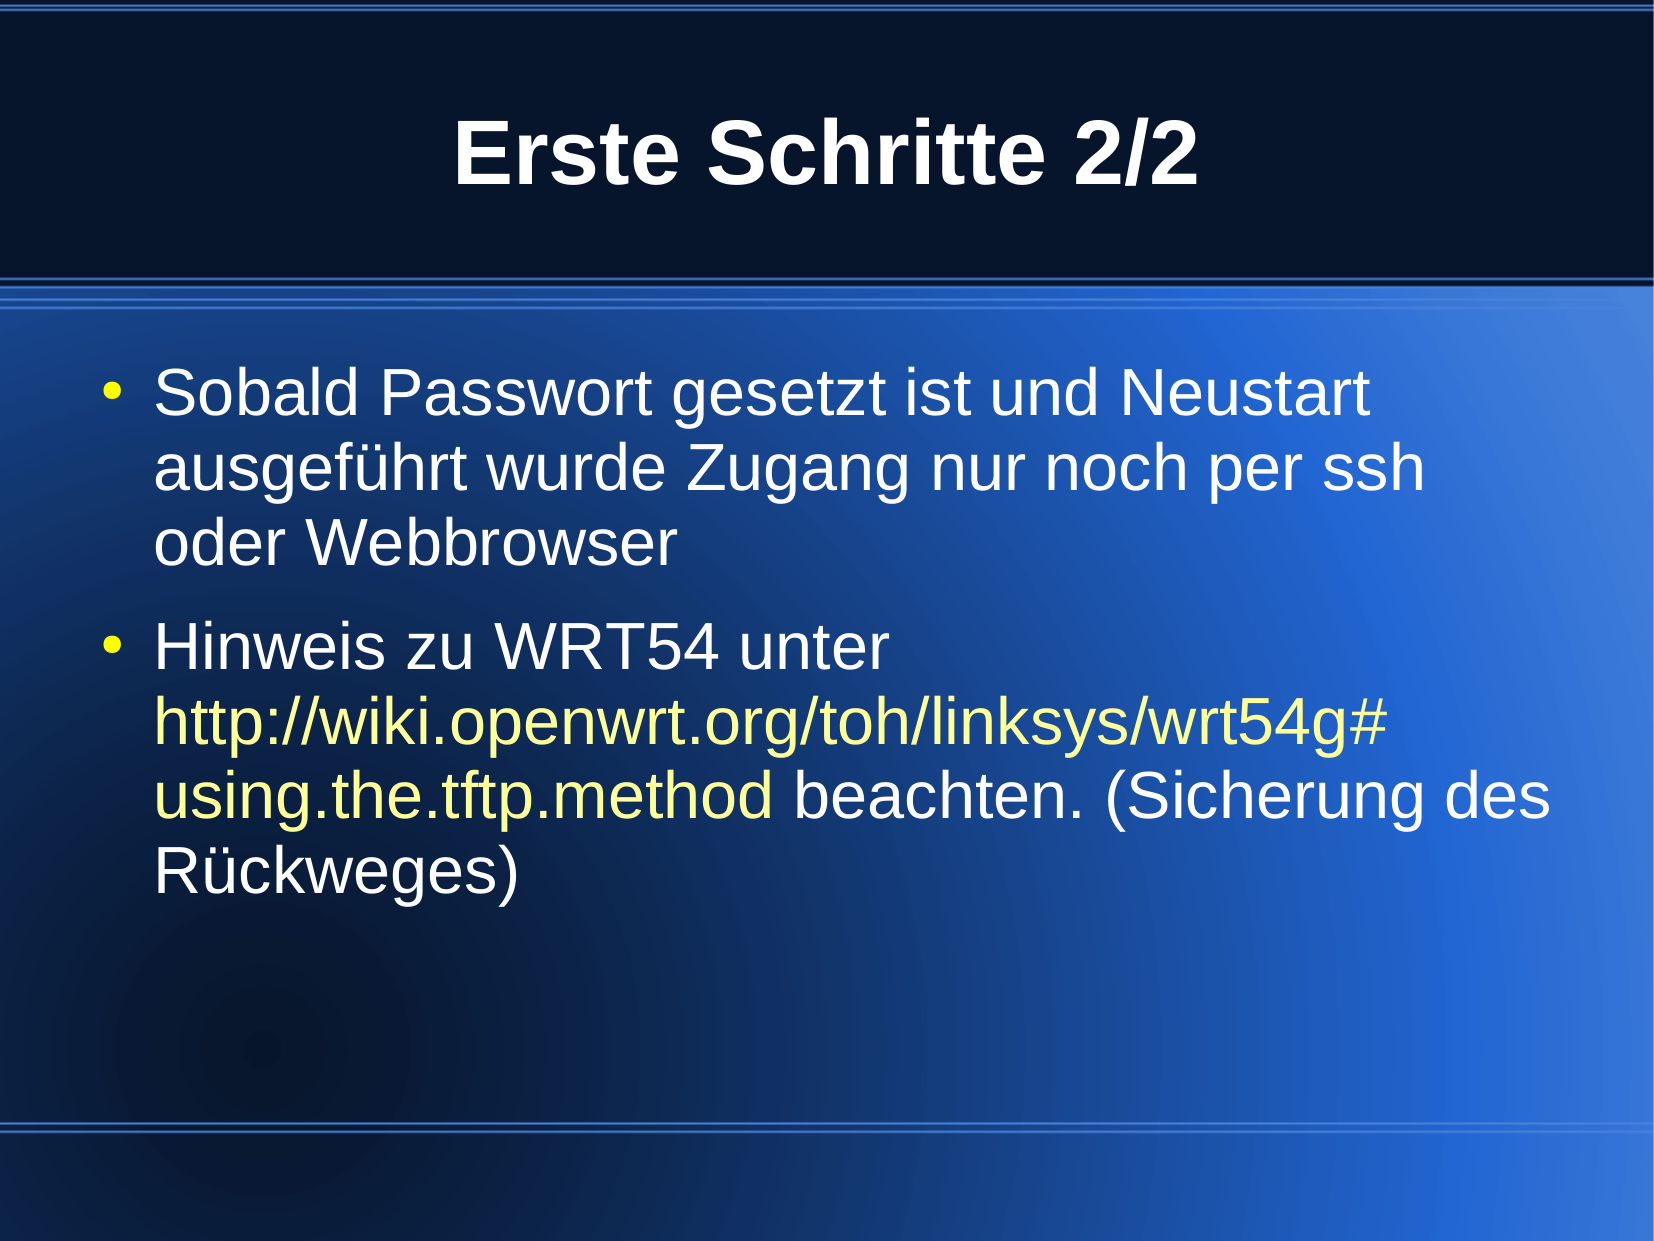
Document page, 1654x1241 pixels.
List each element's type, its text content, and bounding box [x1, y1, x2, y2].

list Sobald Passwort gesetzt ist und Neustart ausgeführt wurde Zugang nur noch per ssh oder Webbrowser Hinweis zu WRT54 unter http://wiki.openwrt.org/toh/linksys/wrt54g# using.the.tftp.method beachten. (Sicherung des Rückweges) [82, 355, 1571, 1159]
title Erste Schritte 2/2 [82, 56, 1571, 250]
picture [0, 0, 1654, 1241]
